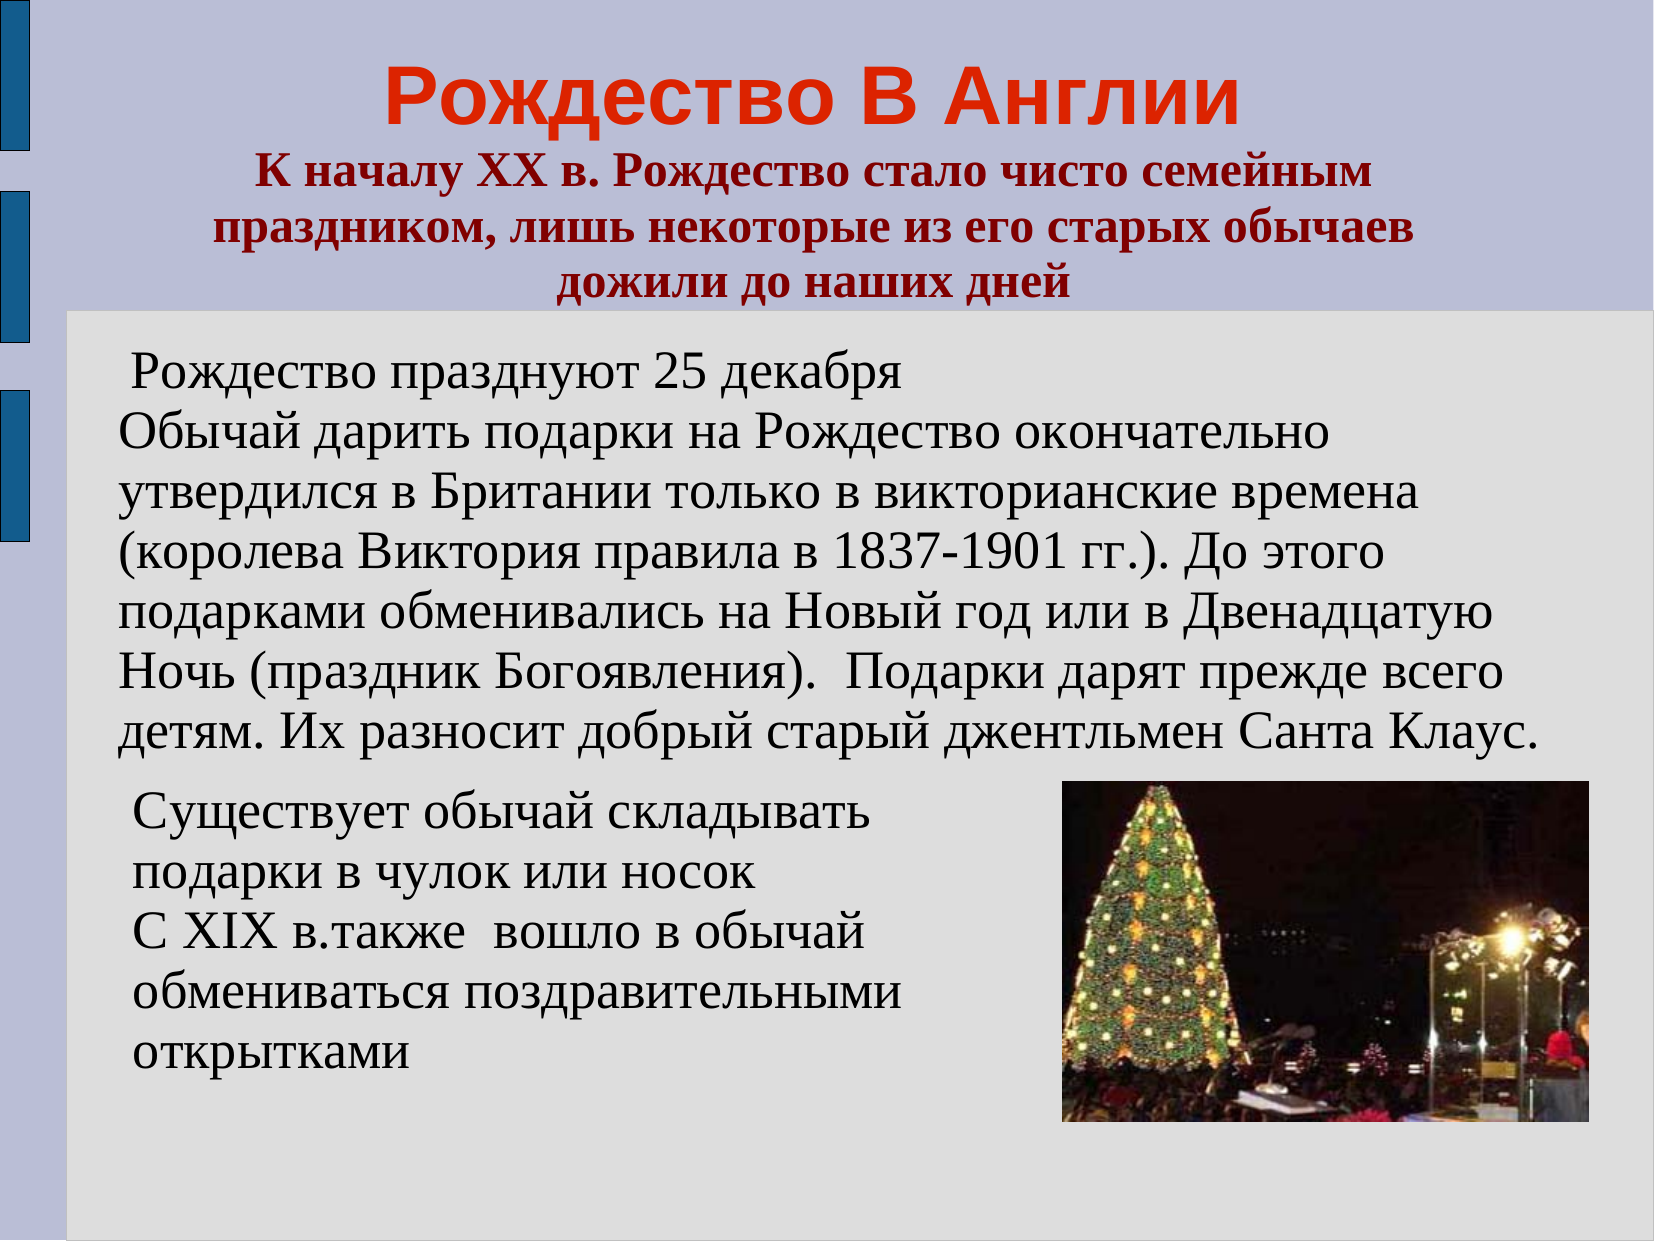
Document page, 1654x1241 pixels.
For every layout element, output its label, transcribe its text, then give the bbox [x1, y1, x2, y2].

list Рождество празднуют 25 декабря Обычай дарить подарки на Рождество окончательно утвердился в Британии только в викторианские времена (королева Виктория правила в 1837-1901 гг.). До этого подарками обменивались на Новый год или в Двенадцатую Ночь (праздник Богоявления). Подарки дарят прежде всего детям. Их разносит добрый старый джентльмен Санта Клаус. [118, 340, 1564, 768]
picture [1062, 781, 1589, 1123]
title Рождество В Англии К началу XX в. Рождество стало чисто семейным праздником, лишь некоторые из его старых обычаев дожили до наших дней [121, 32, 1506, 325]
text_box Существует обычай складывать подарки в чулок или носок С XIX в.также вошло в обычай обмениваться поздравительными открытками [118, 772, 1064, 1093]
